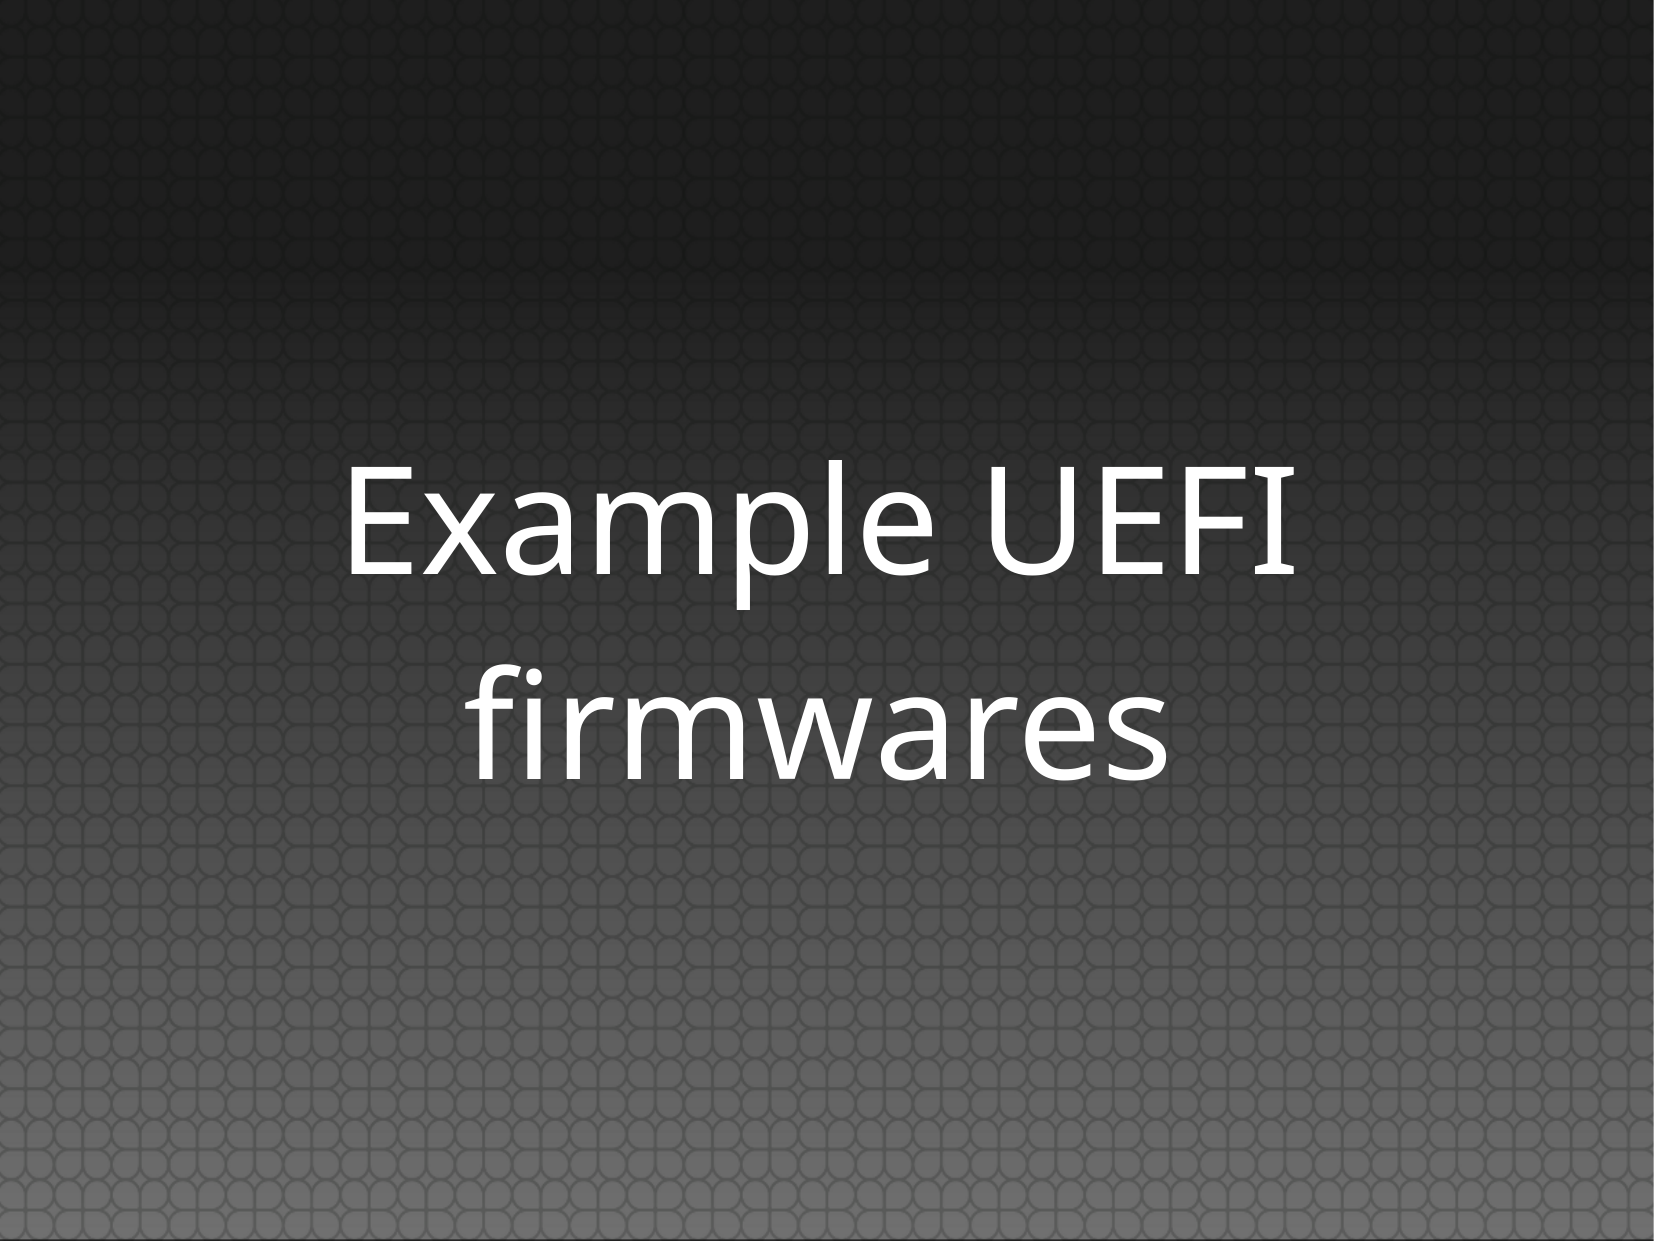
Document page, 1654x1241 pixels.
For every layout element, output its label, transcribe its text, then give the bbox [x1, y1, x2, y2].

title Example UEFI firmwares [75, 466, 1564, 772]
picture [0, 0, 1654, 1241]
